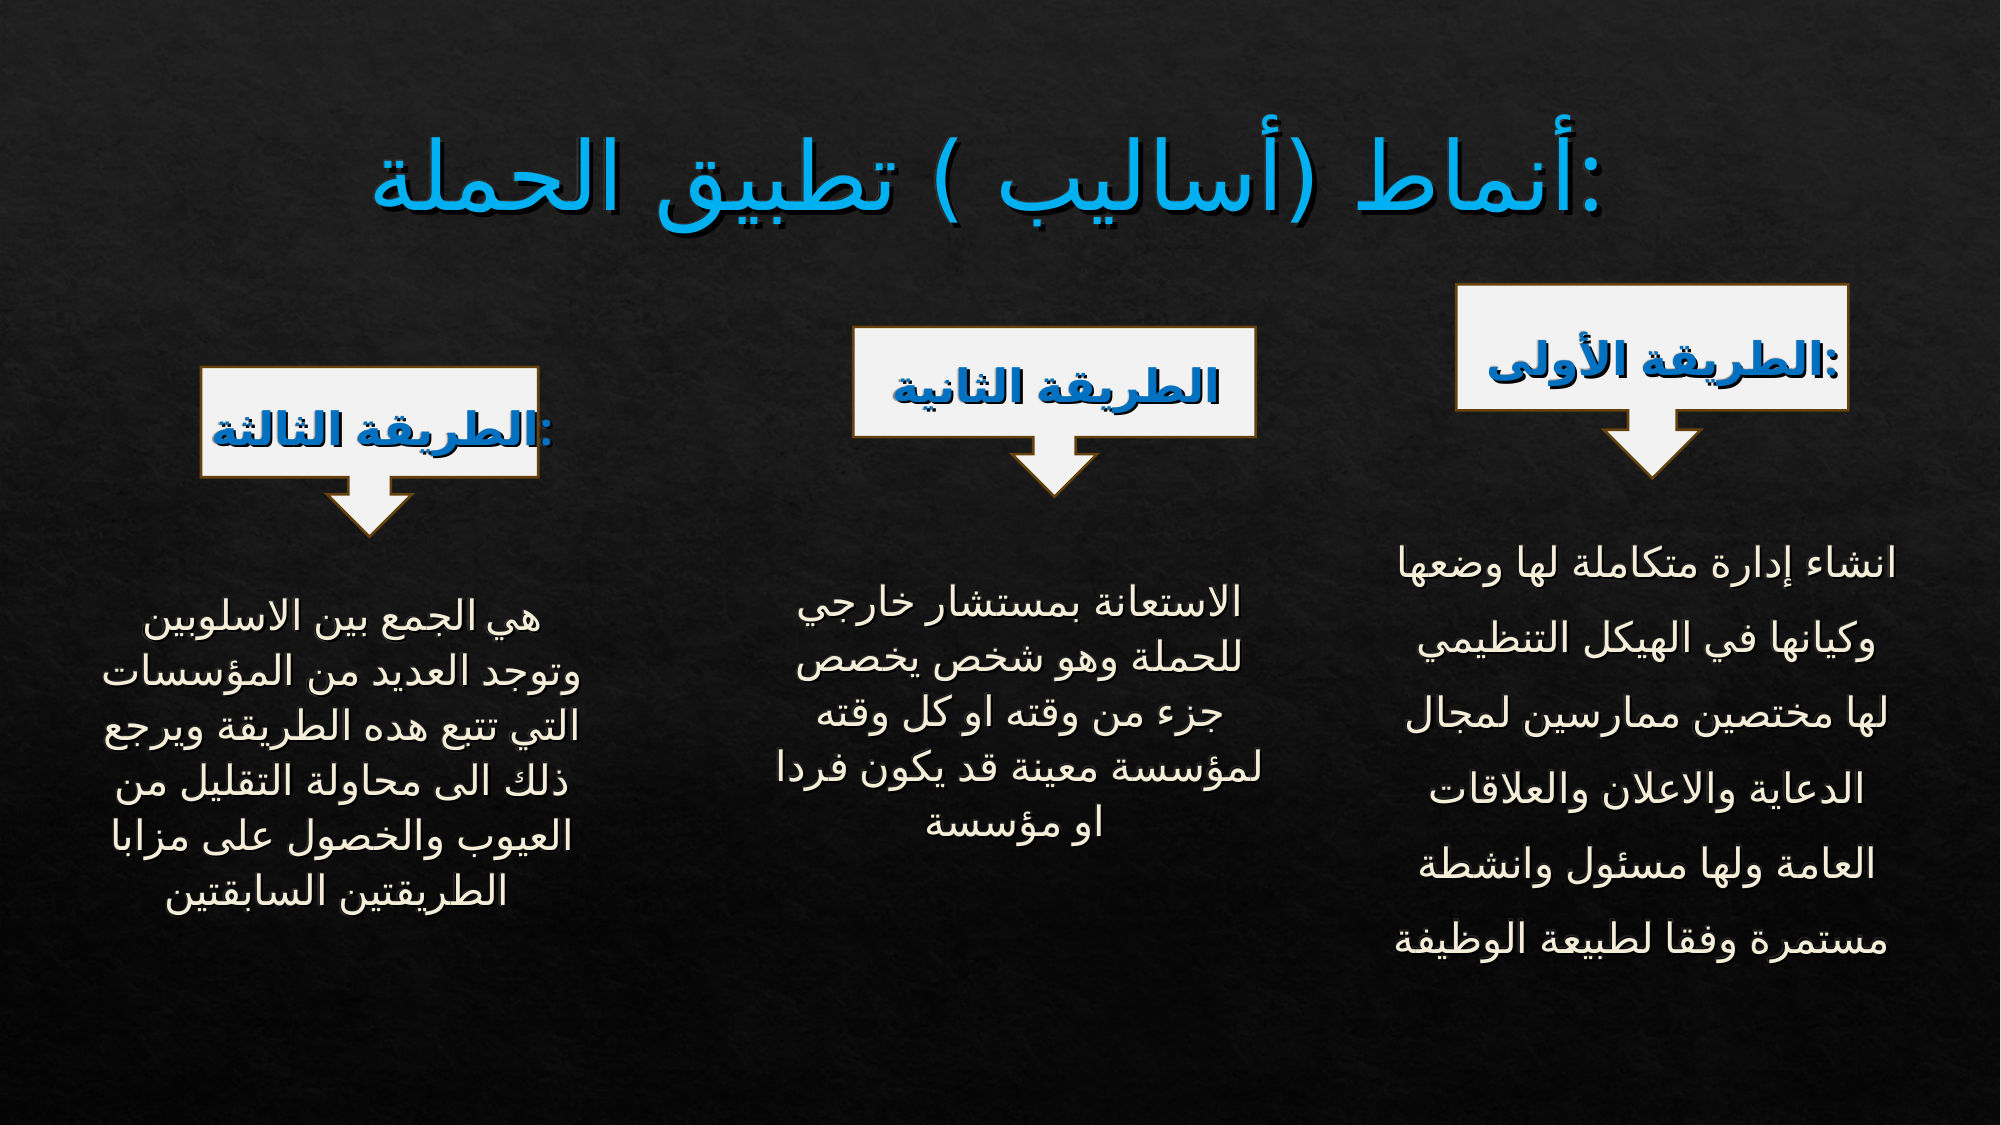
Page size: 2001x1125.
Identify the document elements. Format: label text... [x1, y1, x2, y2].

text_box [853, 420, 1256, 497]
list الاستعانة بمستشار خارجي للحملة وهو شخص يخصص جزء من وقته او كل وقته لمؤسسة معينة قد يكون فردا او مؤسسة [749, 562, 1291, 866]
list الطريقة الثالثة: [111, 336, 653, 463]
title أنماط (أساليب ) تطبيق الحملة: [149, 99, 1849, 260]
text_box [200, 463, 539, 537]
list هي الجمع بين الاسلوبين وتوجد العديد من المؤسسات التي تتبع هده الطريقة ويرجع ذلك الى محاولة التقليل من العيوب والخصول على مزابا الطريقتين السابقتين [71, 576, 613, 948]
list الطريقة الثانية [791, 293, 1334, 420]
list الطريقة الأولى: [1418, 274, 1919, 393]
text_box [1456, 393, 1849, 479]
list انشاء إدارة متكاملة لها وضعها وكيانها في الهيكل التنظيمي لها مختصين ممارسين لمجال الدعاية والاعلان والعلاقات العامة ولها مسئول وانشطة مستمرة وفقا لطبيعة الوظيفة [1376, 503, 1919, 1000]
